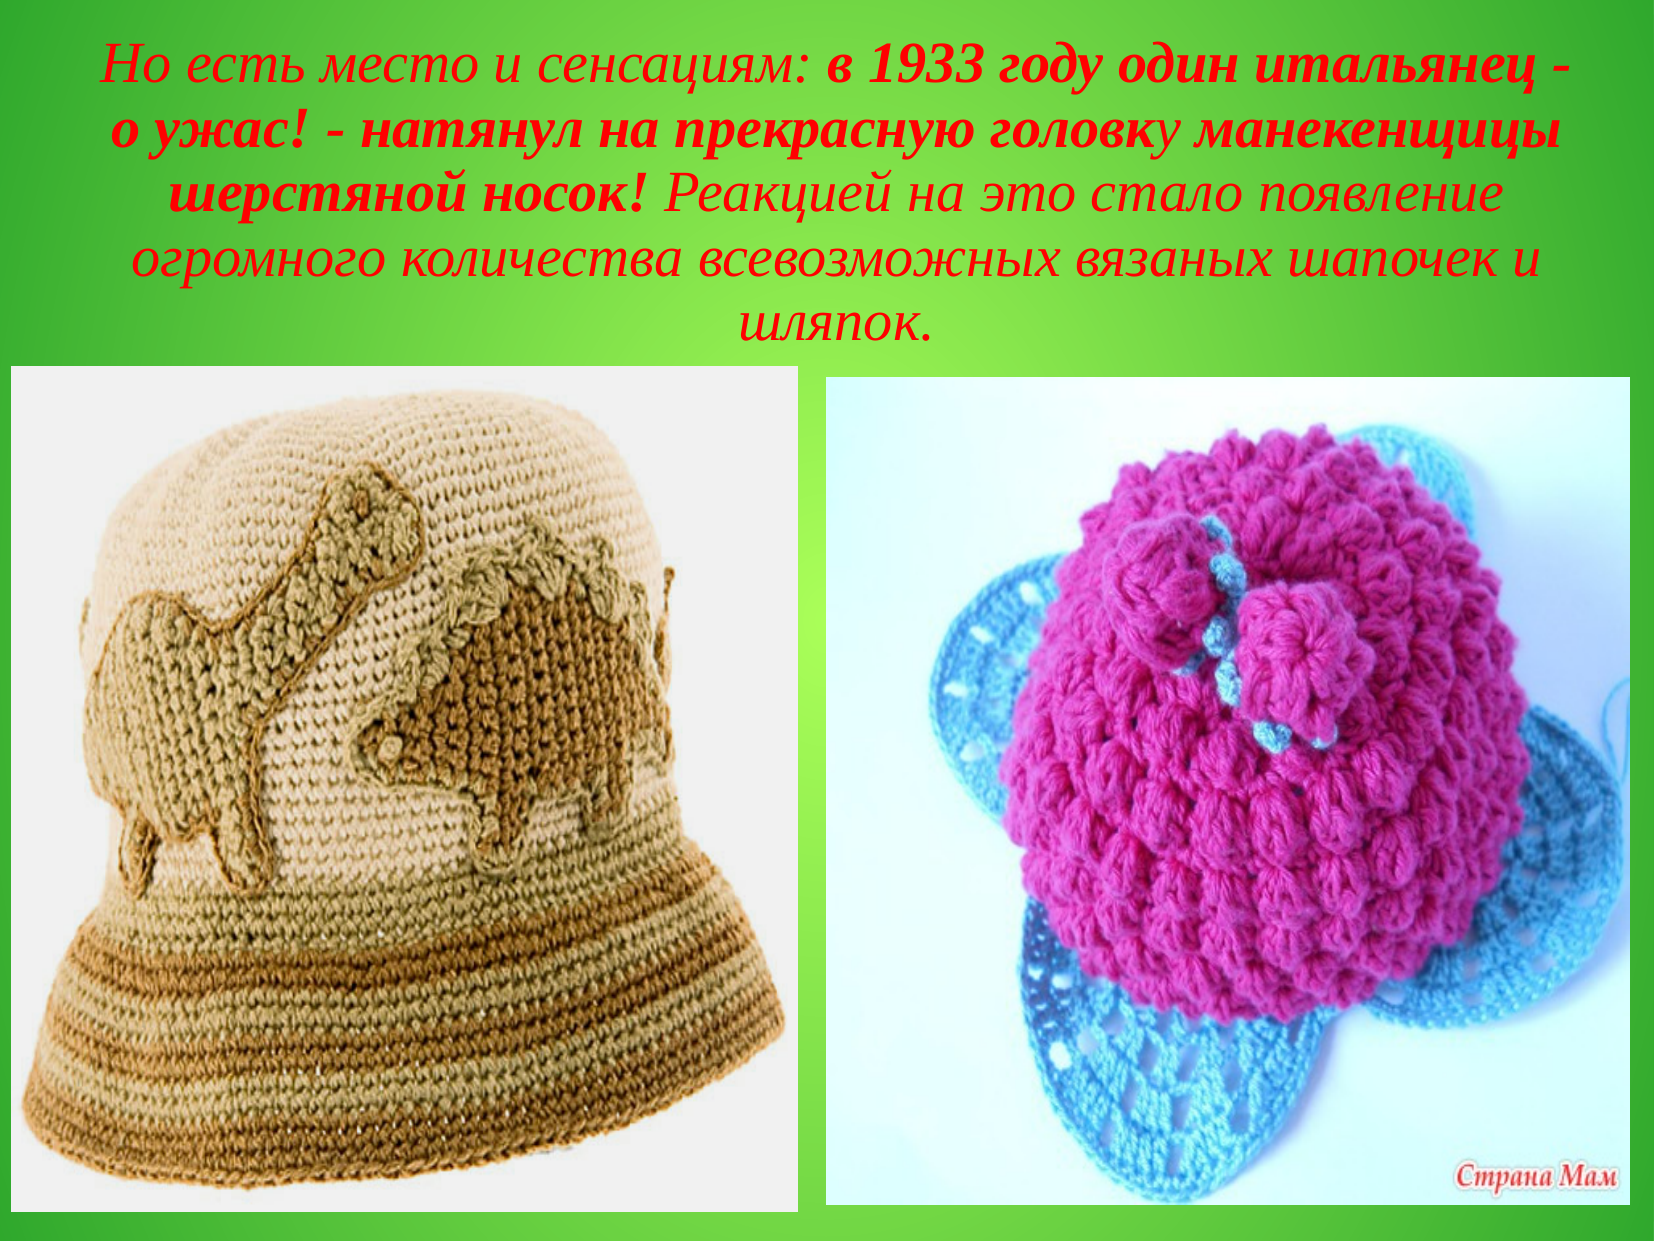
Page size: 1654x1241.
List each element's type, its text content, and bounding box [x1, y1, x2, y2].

picture [11, 366, 798, 1212]
picture [826, 377, 1630, 1205]
title Но есть место и сенсациям: в 1933 году один итальянец - о ужас! - натянул на прекрасную головку манекенщицы шерстяной носок! Реакцией на это стало появление огромного количества всевозможных вязаных шапочек и шляпок. [92, 29, 1581, 355]
